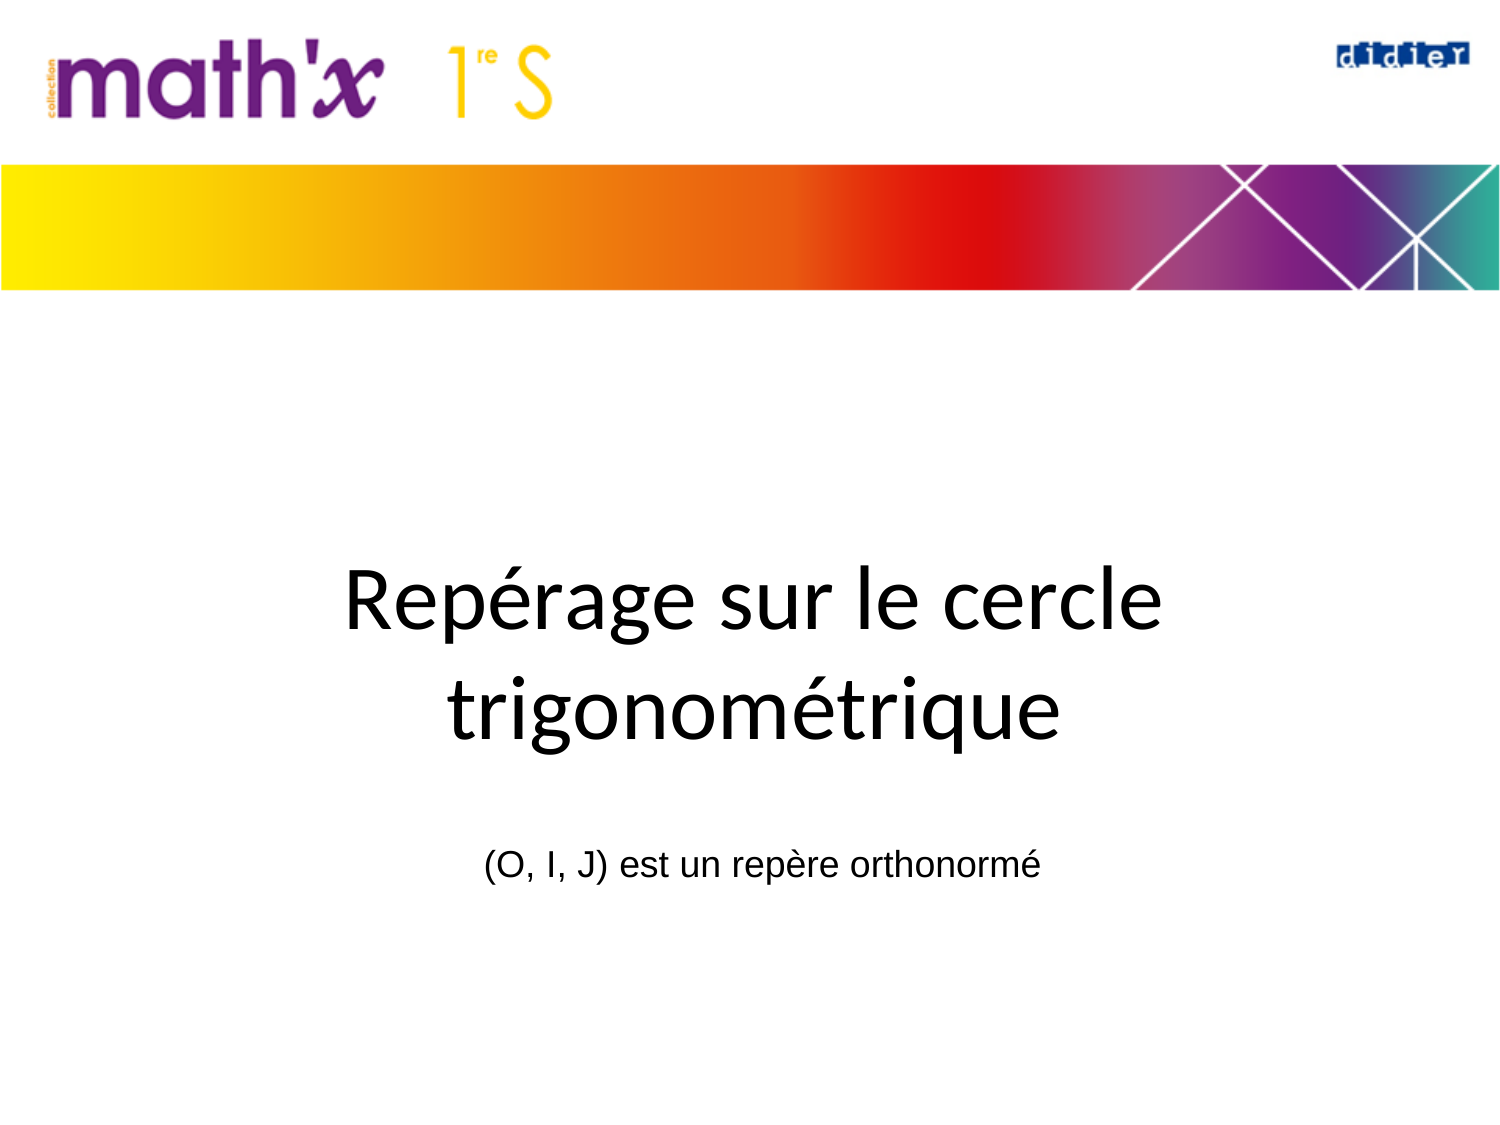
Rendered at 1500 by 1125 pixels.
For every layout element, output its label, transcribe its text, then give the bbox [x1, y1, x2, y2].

picture [0, 0, 1500, 292]
text_box (O, I, J) est un repère orthonormé [468, 831, 1219, 893]
title Repérage sur le cercle trigonométrique [117, 527, 1393, 769]
